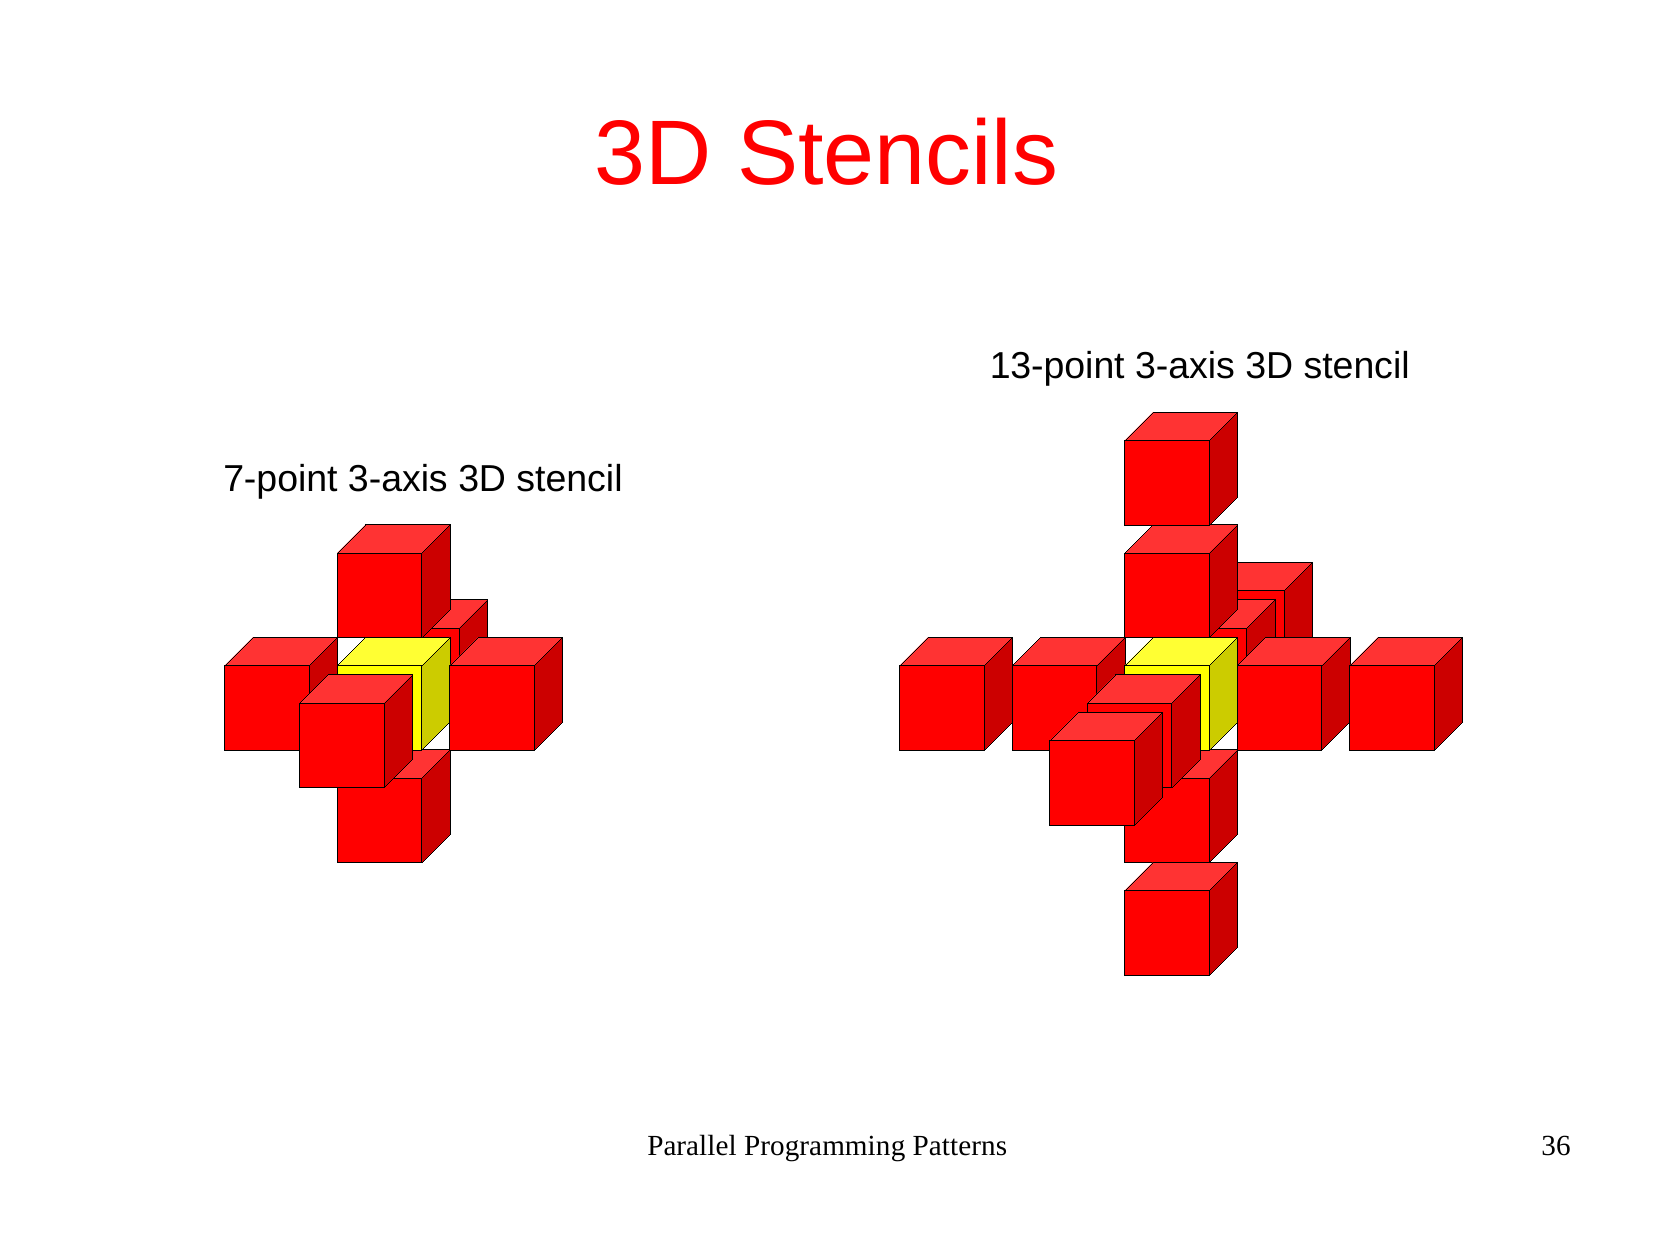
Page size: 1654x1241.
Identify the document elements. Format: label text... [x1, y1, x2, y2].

title 3D Stencils [82, 49, 1571, 257]
text_box 7-point 3-axis 3D stencil [208, 450, 638, 507]
text_box [899, 524, 1463, 863]
text_box 13-point 3-axis 3D stencil [975, 337, 1425, 395]
text_box [224, 524, 563, 863]
text_box [1124, 862, 1238, 976]
text_box [1124, 412, 1238, 526]
